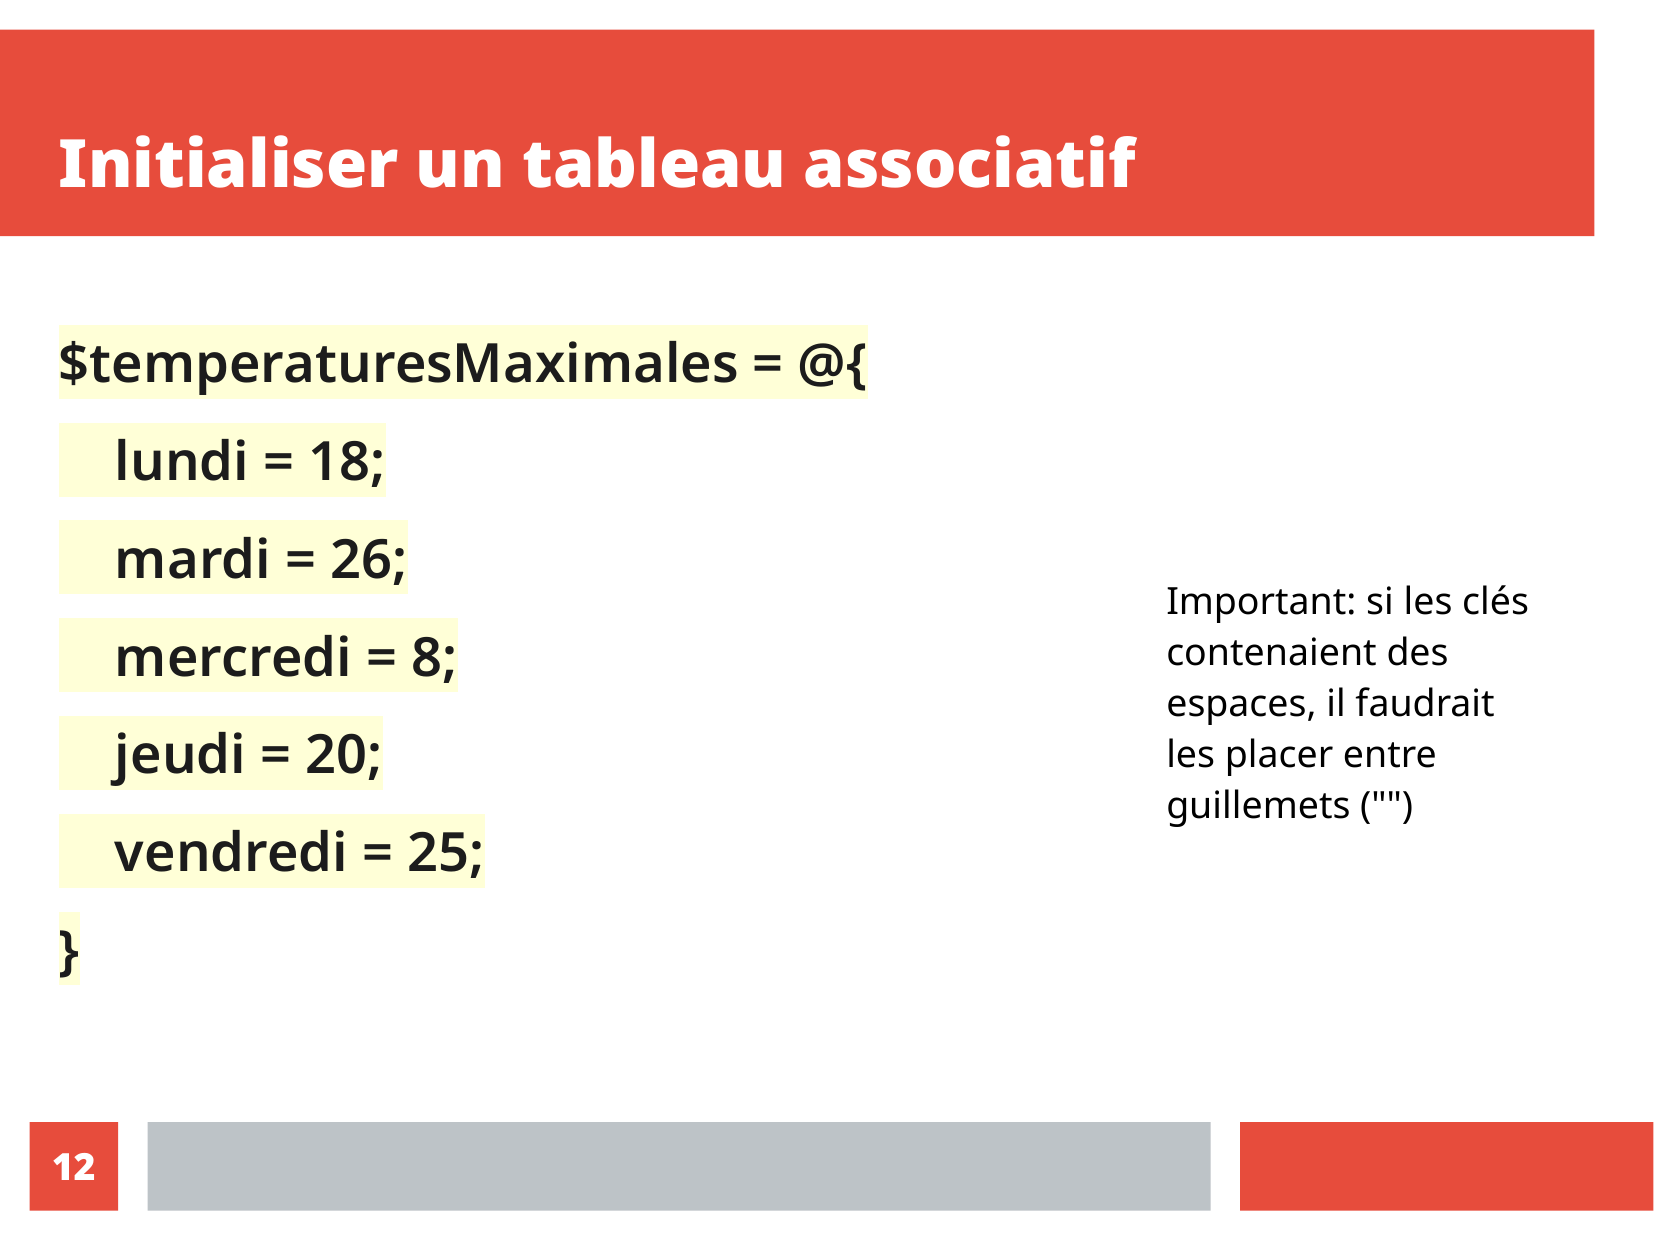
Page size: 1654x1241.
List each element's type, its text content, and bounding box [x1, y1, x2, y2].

title Initialiser un tableau associatif [59, 59, 1595, 207]
list $temperaturesMaximales = @{ lundi = 18; mardi = 26; mercredi = 8; jeudi = 20; vendredi = 25; } [59, 324, 1565, 1093]
text_box Important: si les clés contenaient des espaces, il faudrait les placer entre guillemets ("") [1151, 566, 1565, 800]
